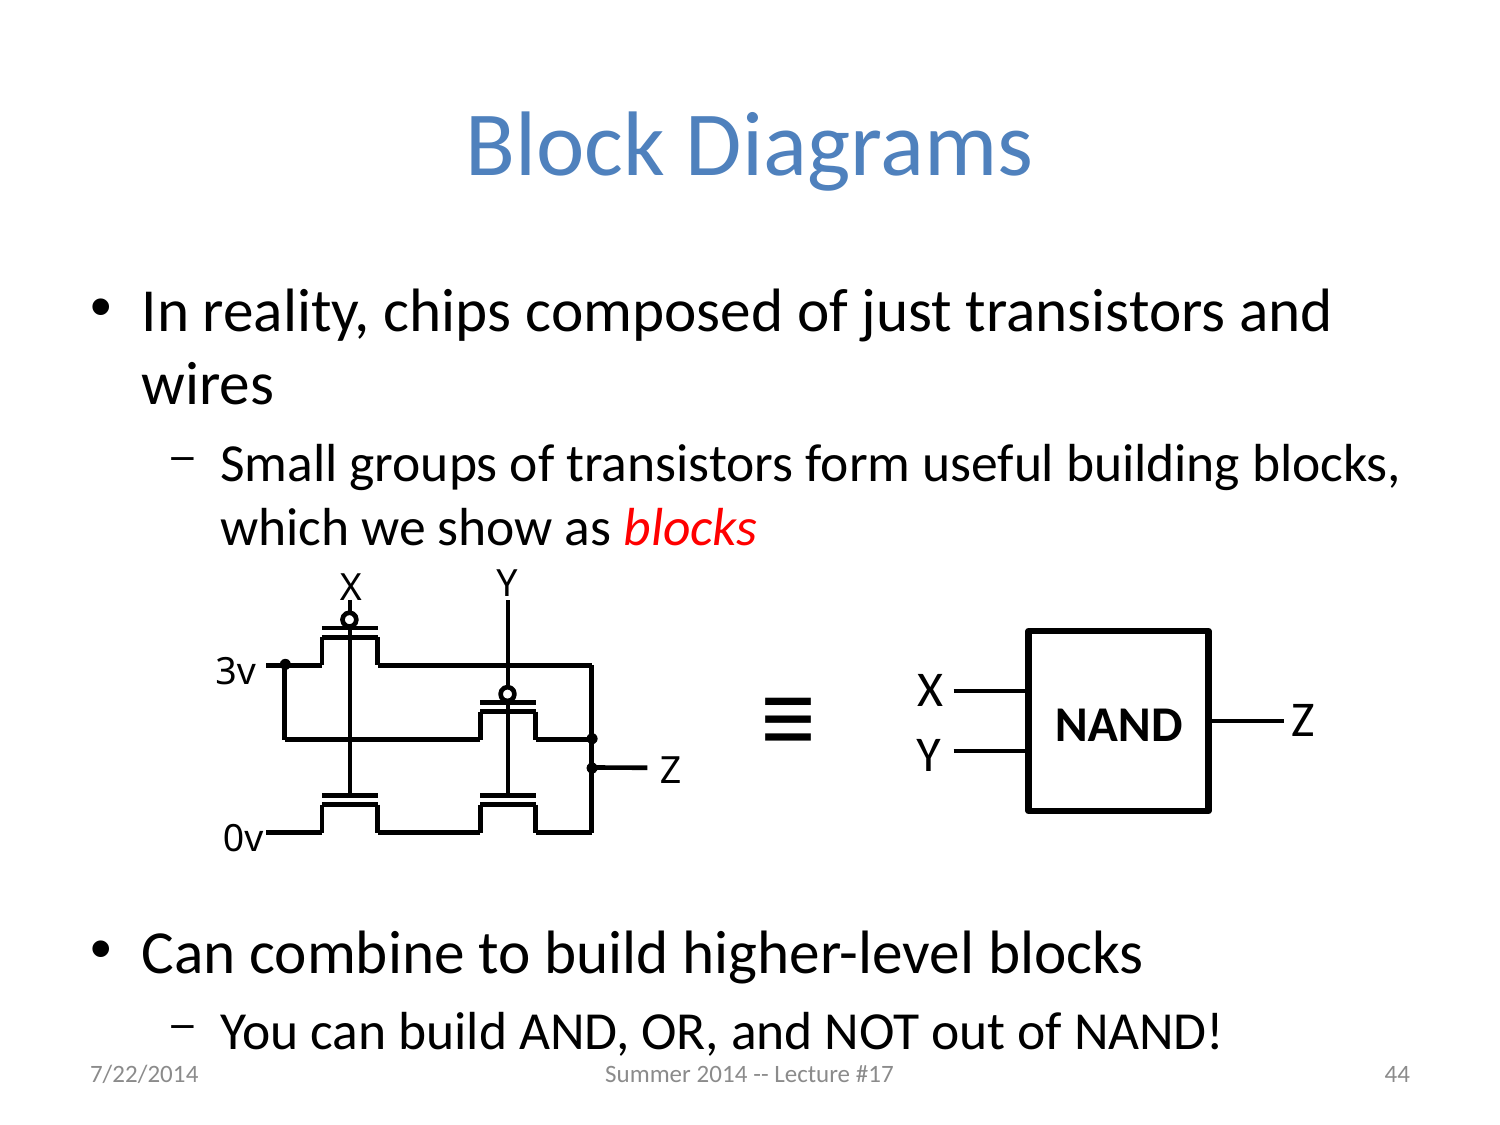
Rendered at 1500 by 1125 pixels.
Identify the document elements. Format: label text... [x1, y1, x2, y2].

text_box X [902, 649, 959, 724]
list In reality, chips composed of just transistors and wires Small groups of transistors form useful building blocks, which we show as blocks Can combine to build higher-level blocks You can build AND, OR, and NOT out of NAND! [75, 262, 1425, 1073]
text_box [279, 658, 291, 670]
slide_number <number> [1074, 1042, 1425, 1103]
text_box ≡ [745, 635, 832, 785]
text_box NAND [1028, 631, 1209, 812]
text_box X [336, 558, 381, 609]
text_box Y [901, 713, 956, 789]
footer Summer 2014 -- Lecture #17 [512, 1042, 988, 1103]
text_box Z [1276, 679, 1330, 755]
title Block Diagrams [75, 45, 1425, 233]
text_box [586, 762, 598, 774]
text_box 3v [212, 642, 257, 694]
text_box 0v [219, 809, 261, 861]
text_box [586, 733, 598, 745]
text_box Y [493, 554, 538, 606]
slide_number 7/22/2014 [75, 1042, 425, 1103]
text_box Z [656, 741, 701, 793]
text_box [500, 687, 515, 702]
text_box [342, 612, 357, 627]
